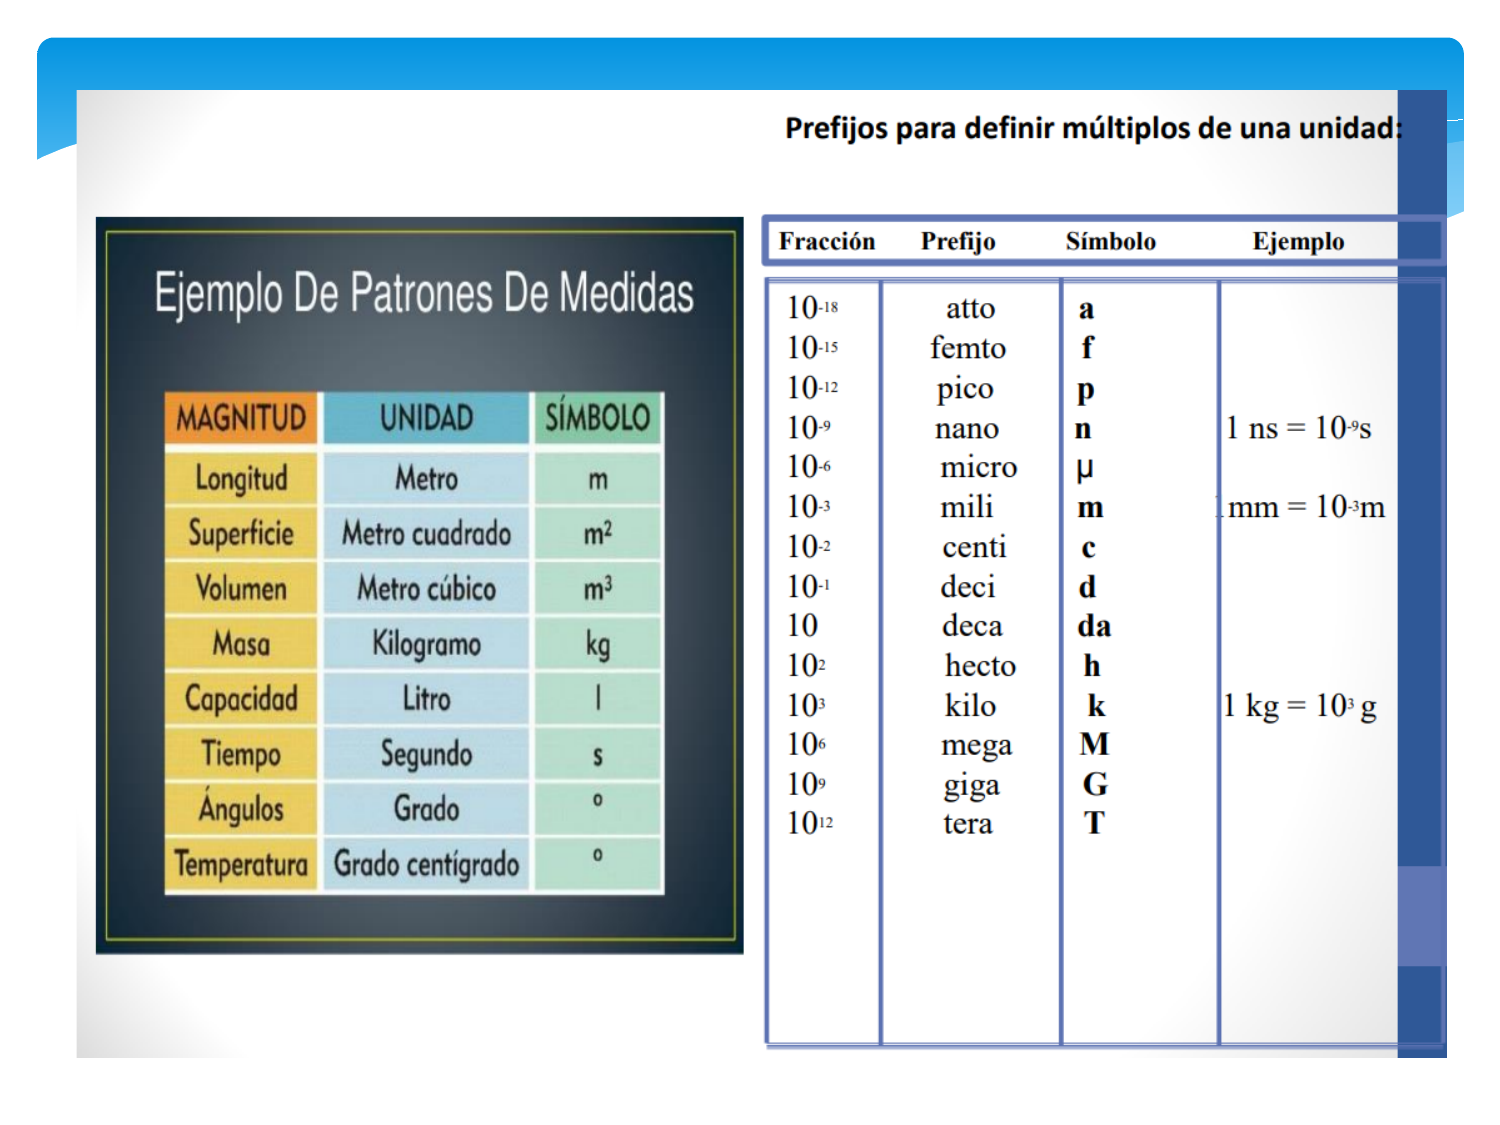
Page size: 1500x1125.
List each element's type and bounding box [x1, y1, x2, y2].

picture [76, 90, 1447, 1058]
